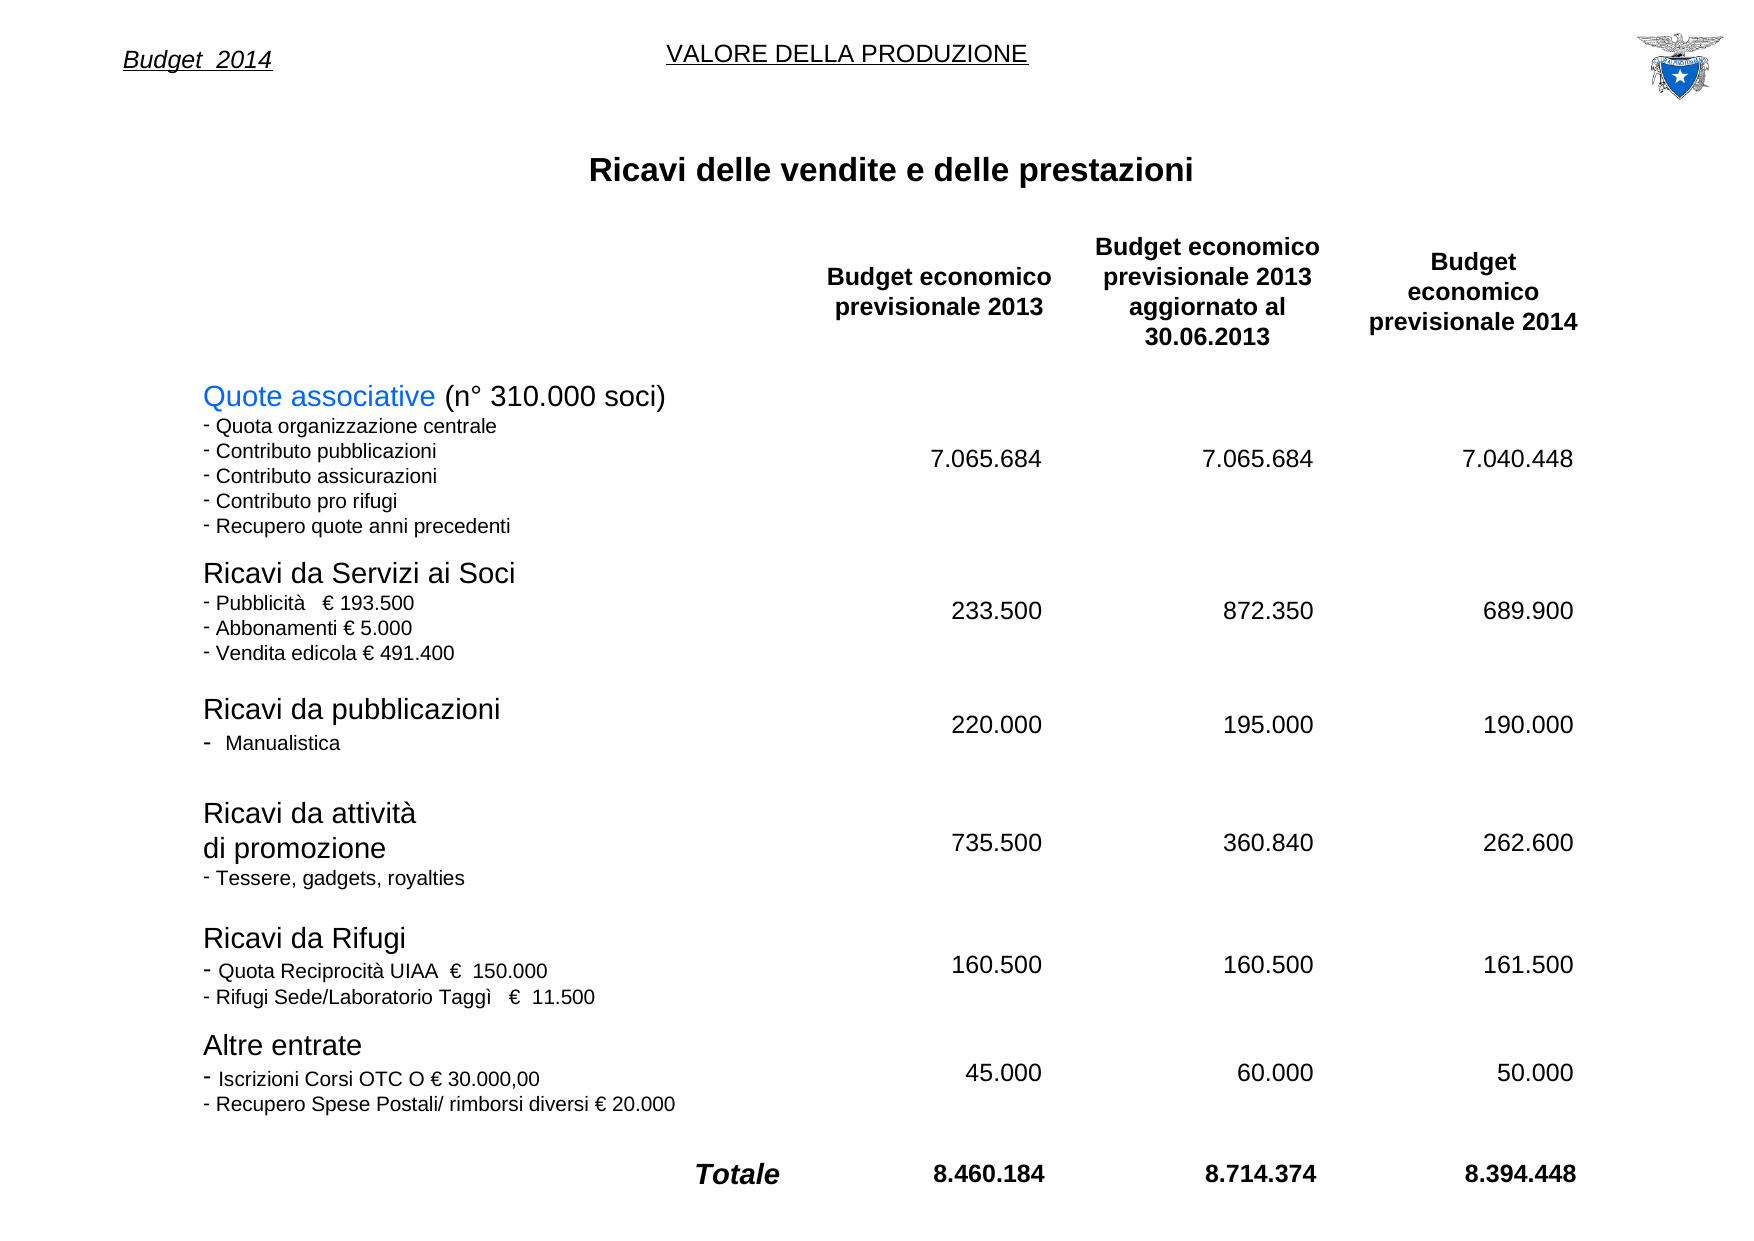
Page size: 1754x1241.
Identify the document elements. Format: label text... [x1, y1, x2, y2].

text_box Budget 2014 [50, 35, 346, 81]
table_cell 190.000 [1338, 673, 1598, 773]
picture [1633, 29, 1728, 108]
table_cell Budget economico previsionale 2014 [1338, 212, 1598, 369]
table_cell 50.000 [1338, 1017, 1598, 1125]
table_cell 160.500 [801, 910, 1066, 1017]
table_cell 7.065.684 [1066, 369, 1338, 546]
table_cell [186, 212, 801, 369]
table_cell Quote associative (n° 310.000 soci) Quota organizzazione centrale Contributo pubblicazioni Contributo assicurazioni Contributo pro rifugi Recupero quote anni precedenti [186, 369, 801, 546]
table_cell Ricavi da Rifugi Quota Reciprocità UIAA € 150.000 Rifugi Sede/Laboratorio Taggì € 11.500 [186, 910, 801, 1017]
table_cell 220.000 [801, 673, 1066, 773]
table_cell Budget economico previsionale 2013 [801, 212, 1066, 369]
table_cell 689.900 [1338, 546, 1598, 673]
table_header Ricavi delle vendite e delle prestazioni [186, 124, 1598, 212]
table_cell 160.500 [1066, 910, 1338, 1017]
table_cell 8.714.374 [1066, 1125, 1338, 1220]
table_cell 233.500 [801, 546, 1066, 673]
table_cell 8.394.448 [1338, 1125, 1598, 1220]
table_cell Totale [186, 1125, 801, 1220]
table_cell 360.840 [1066, 773, 1338, 910]
table_cell 195.000 [1066, 673, 1338, 773]
table_cell 7.040.448 [1338, 369, 1598, 546]
table_cell 262.600 [1338, 773, 1598, 910]
table_cell 735.500 [801, 773, 1066, 910]
table_cell 161.500 [1338, 910, 1598, 1017]
table_cell 45.000 [801, 1017, 1066, 1125]
table_cell Altre entrate Iscrizioni Corsi OTC O € 30.000,00 Recupero Spese Postali/ rimborsi diversi € 20.000 [186, 1017, 801, 1125]
table_cell Ricavi da attività di promozione Tessere, gadgets, royalties [186, 773, 801, 910]
table_cell 60.000 [1066, 1017, 1338, 1125]
table_cell 872.350 [1066, 546, 1338, 673]
table_cell Budget economico previsionale 2013 aggiornato al 30.06.2013 [1066, 212, 1338, 369]
table_cell Ricavi da pubblicazioni - Manualistica [186, 673, 801, 773]
table_cell Ricavi da Servizi ai Soci Pubblicità € 193.500 Abbonamenti € 5.000 Vendita edicola € 491.400 [186, 546, 801, 673]
table_cell 8.460.184 [801, 1125, 1066, 1220]
table_cell 7.065.684 [801, 369, 1066, 546]
table_header VALORE DELLA PRODUZIONE [263, 30, 1432, 75]
